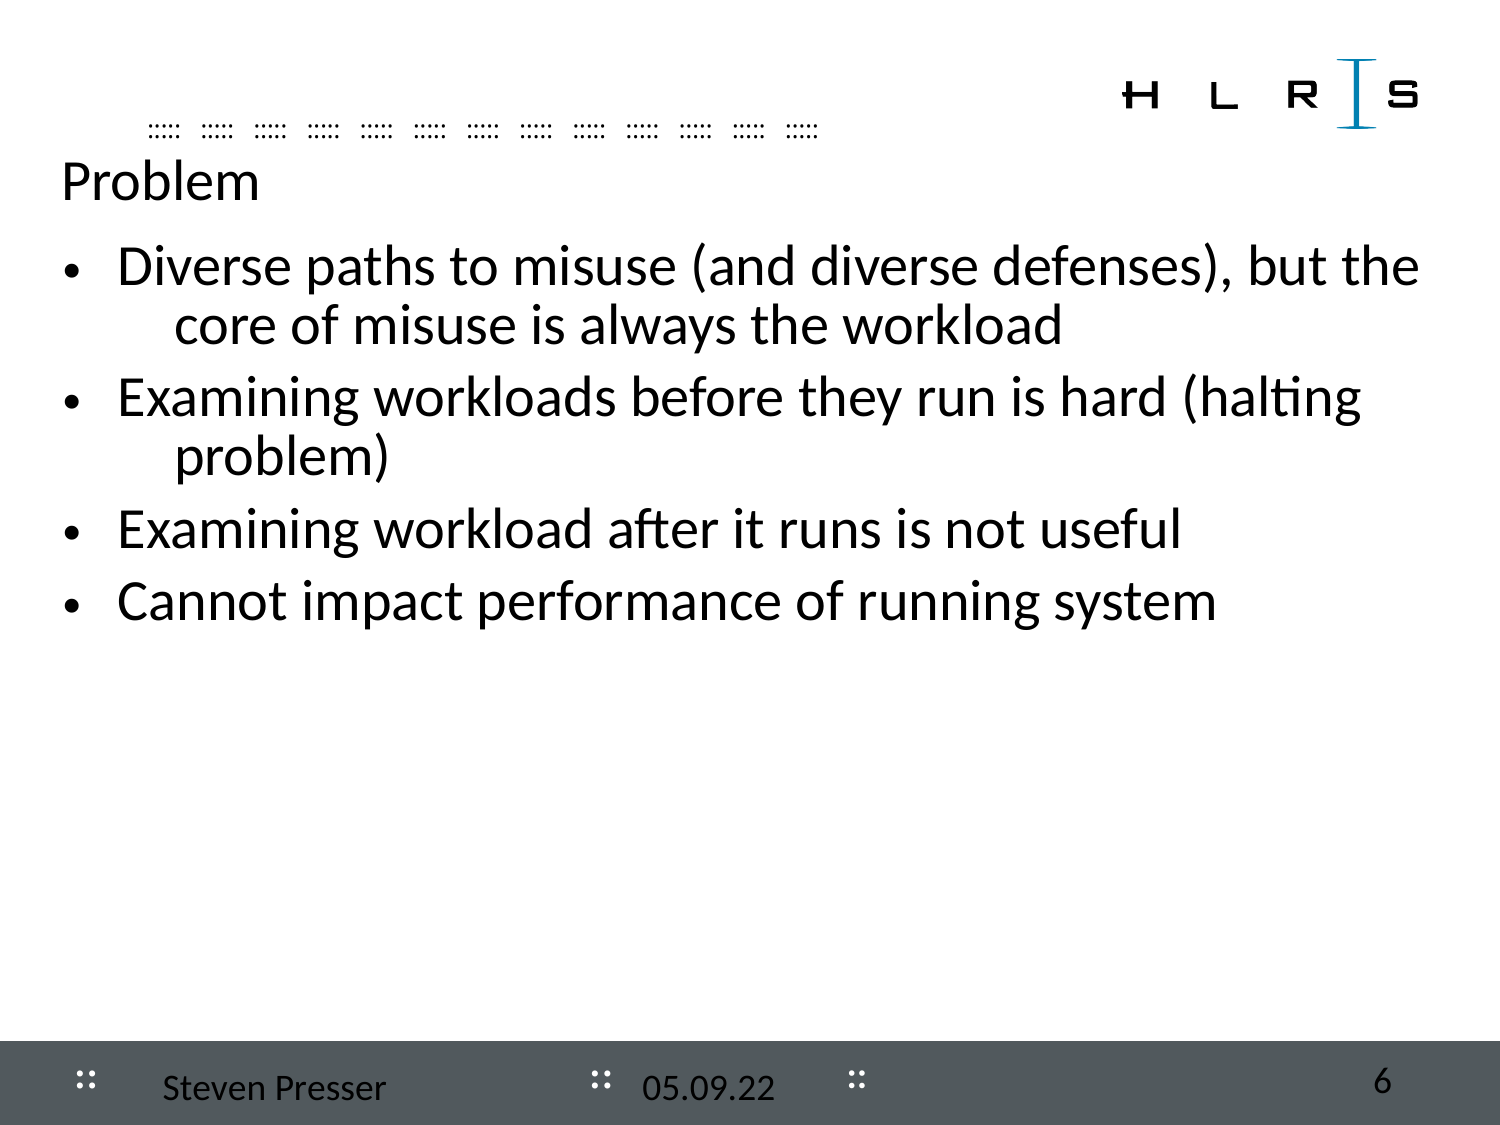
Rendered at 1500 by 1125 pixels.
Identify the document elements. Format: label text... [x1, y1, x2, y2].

title Problem [46, 108, 1464, 234]
picture [1360, 59, 1418, 108]
picture [1122, 59, 1353, 108]
list Diverse paths to misuse (and diverse defenses), but the core of misuse is always the workload Examining workloads before they run is hard (halting problem) Examining workload after it runs is not useful Cannot impact performance of running system [46, 234, 1464, 977]
